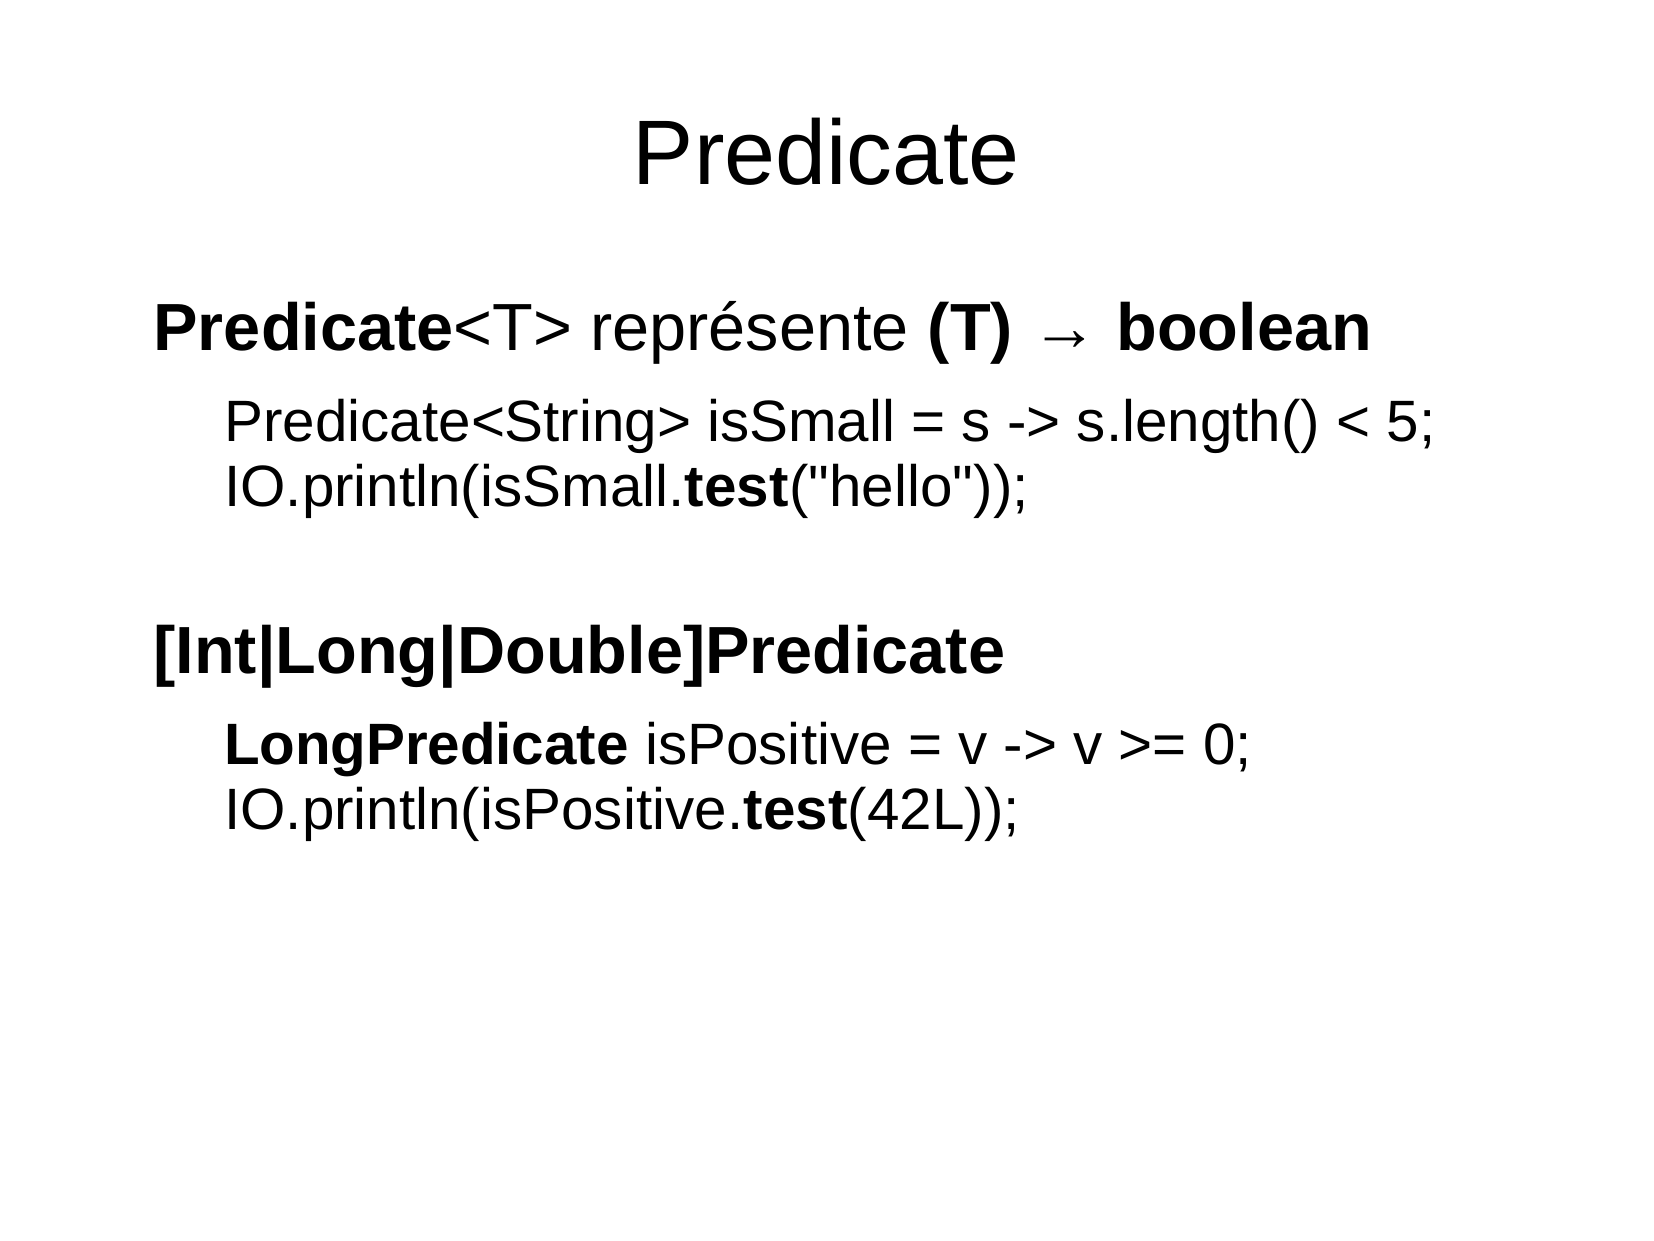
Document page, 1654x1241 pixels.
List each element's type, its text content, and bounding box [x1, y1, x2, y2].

list Predicate<T> représente (T) → boolean Predicate<String> isSmall = s -> s.length() < 5; IO.println(isSmall.test("hello")); [Int|Long|Double]Predicate LongPredicate isPositive = v -> v >= 0; IO.println(isPositive.test(42L)); [82, 290, 1571, 1126]
title Predicate [82, 49, 1571, 257]
